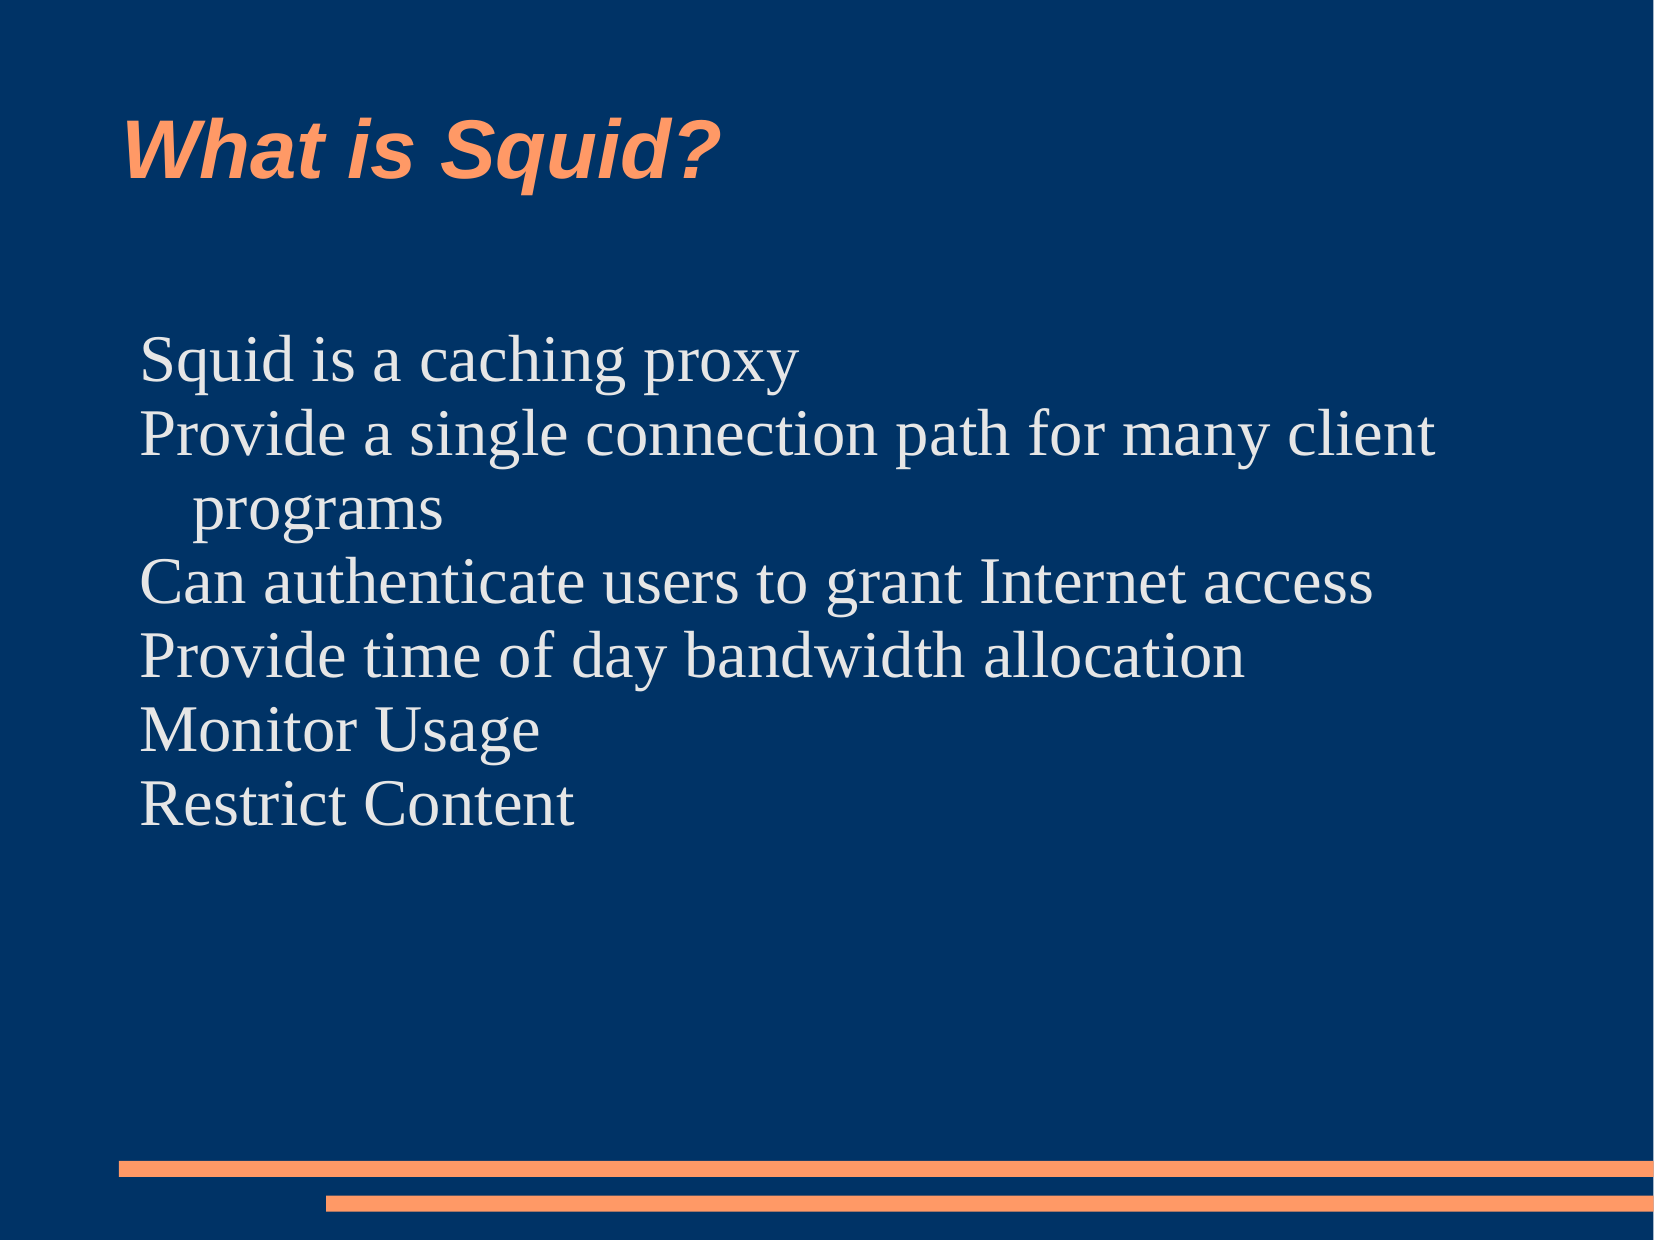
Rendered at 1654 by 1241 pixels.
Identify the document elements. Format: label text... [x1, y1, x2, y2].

title What is Squid? [121, 46, 1534, 254]
list Squid is a caching proxy Provide a single connection path for many client programs Can authenticate users to grant Internet access Provide time of day bandwidth allocation Monitor Usage Restrict Content [121, 322, 1561, 1133]
